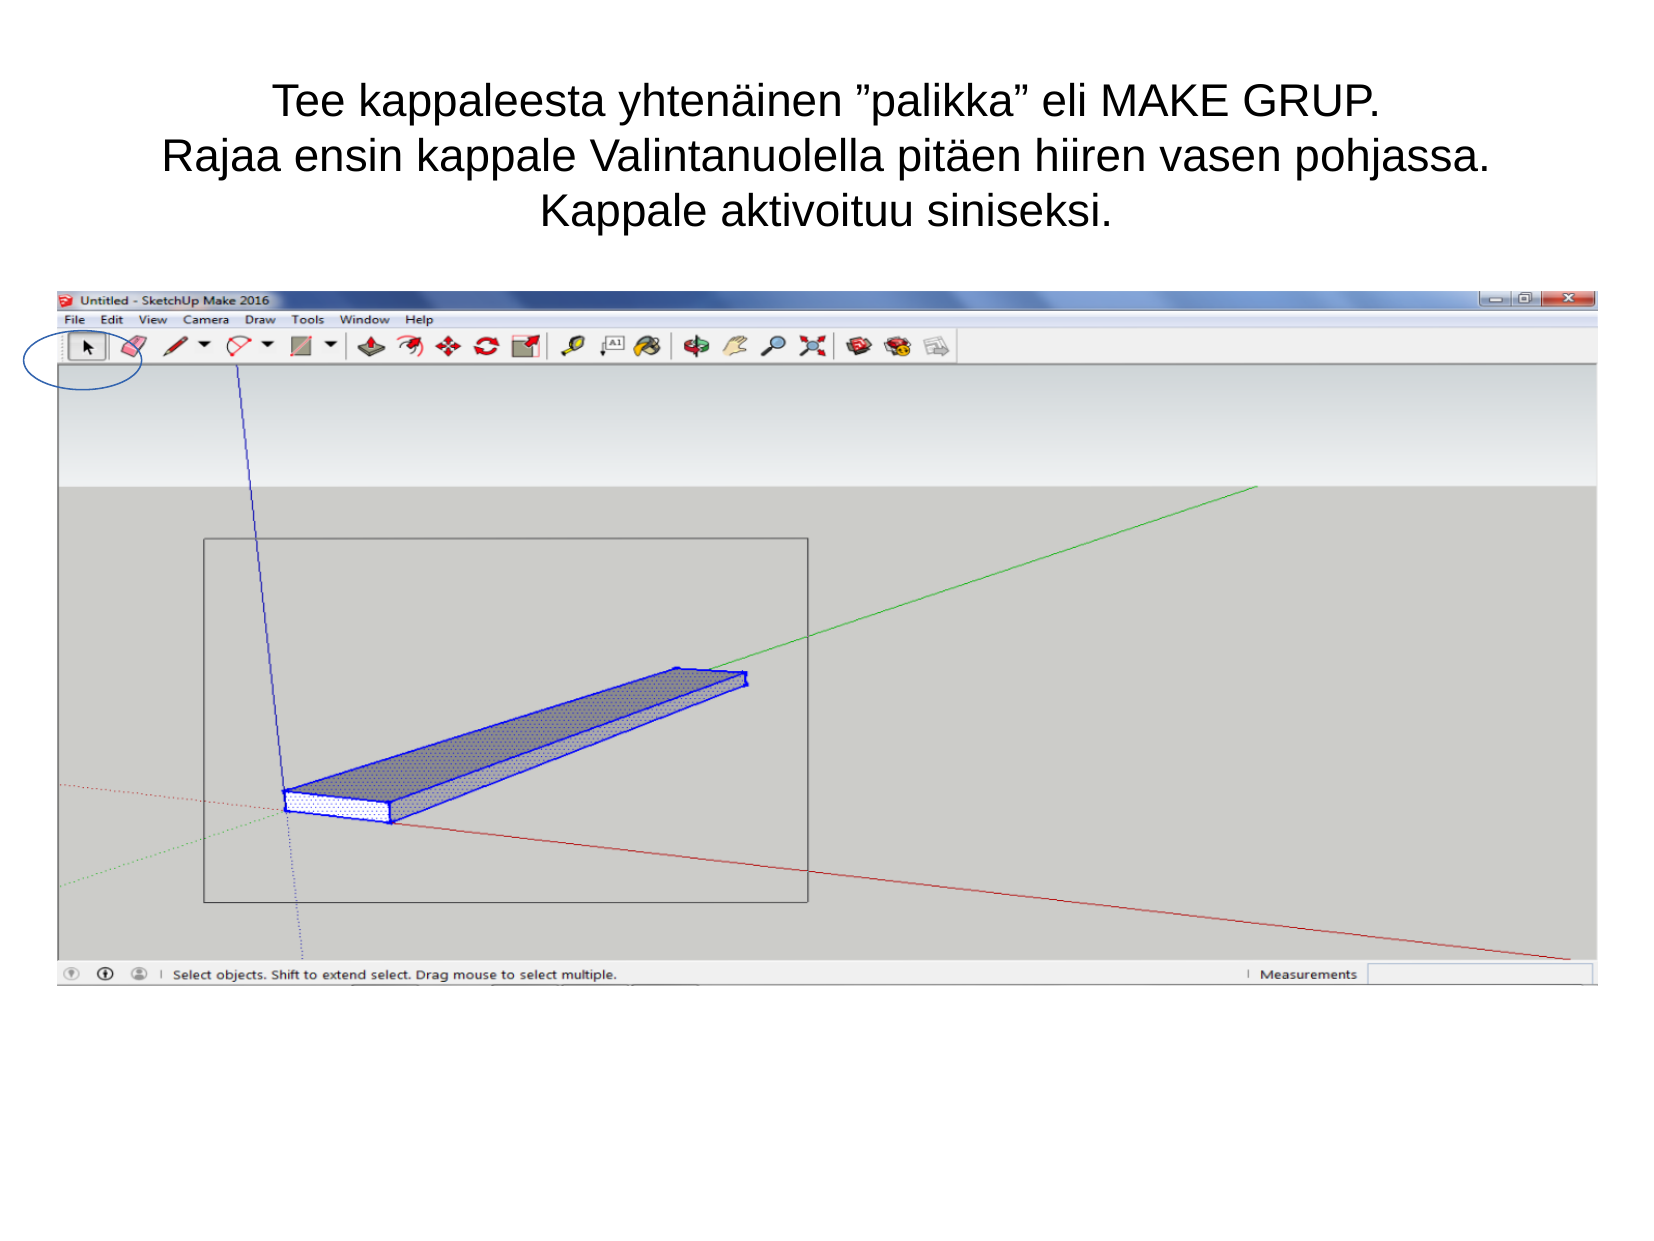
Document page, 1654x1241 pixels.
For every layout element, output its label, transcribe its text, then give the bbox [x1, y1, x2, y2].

text_box Tee kappaleesta yhtenäinen ”palikka” eli MAKE GRUP. Rajaa ensin kappale Valintanuolella pitäen hiiren vasen pohjassa. Kappale aktivoituu siniseksi. [82, 49, 1571, 257]
picture [56, 290, 1598, 986]
picture [56, 332, 140, 388]
